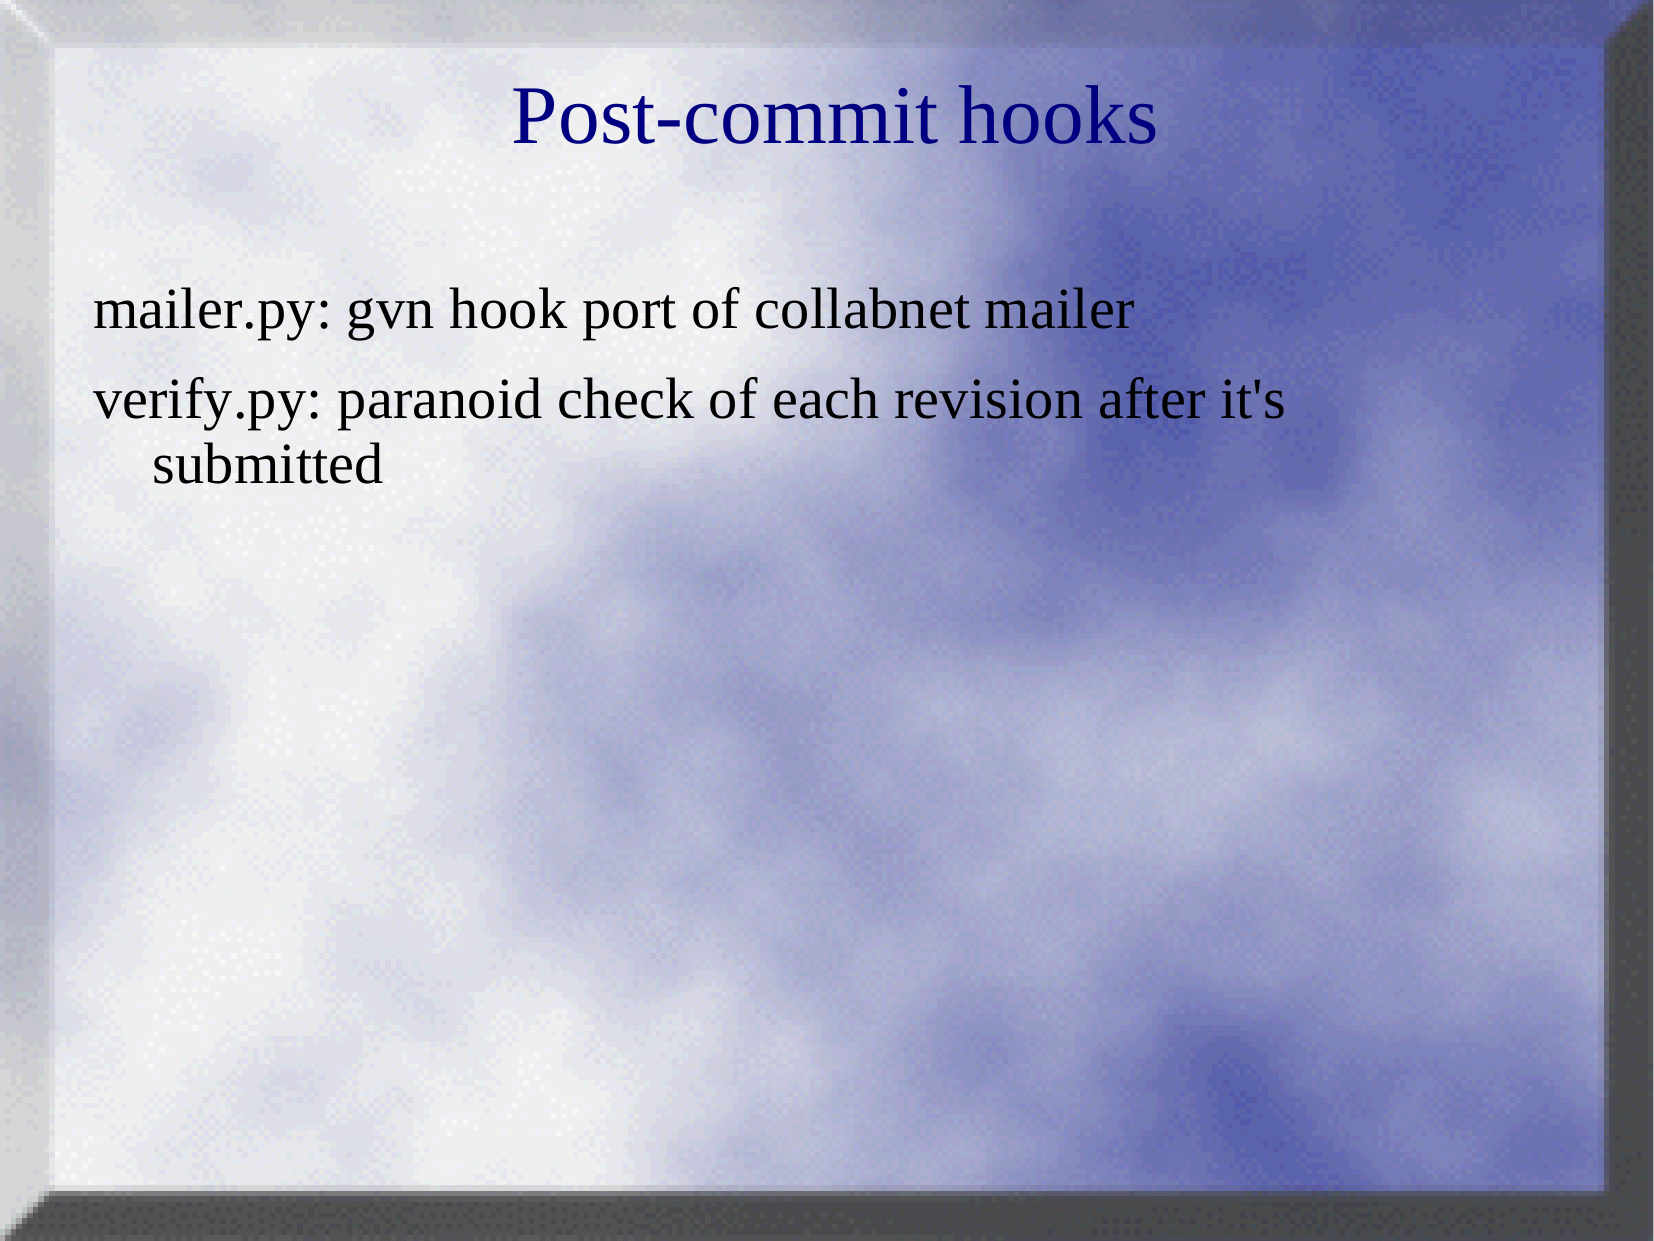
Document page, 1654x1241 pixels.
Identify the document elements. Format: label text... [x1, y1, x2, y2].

title Post-commit hooks [120, 67, 1552, 165]
picture [0, 0, 1654, 1241]
list mailer.py: gvn hook port of collabnet mailer verify.py: paranoid check of each revision after it's submitted [93, 276, 1506, 496]
